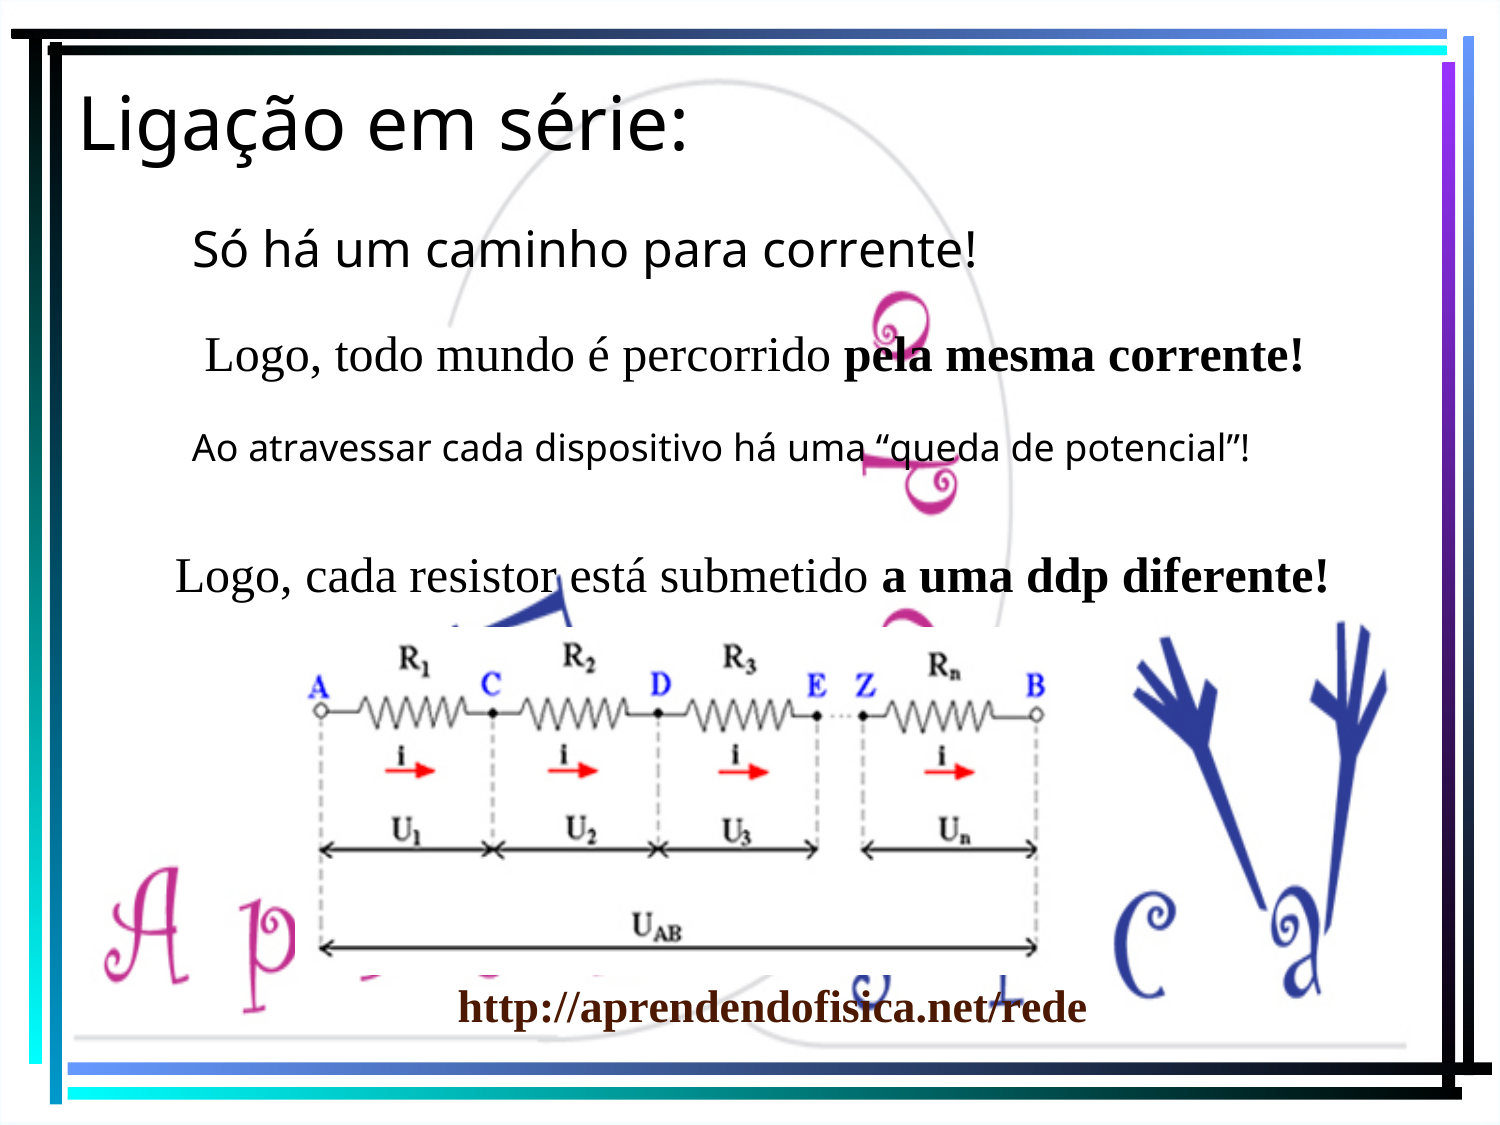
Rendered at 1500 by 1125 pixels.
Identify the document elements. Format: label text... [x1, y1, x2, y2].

picture [0, 0, 1500, 1125]
text_box http://aprendendofisica.net/rede [442, 974, 1103, 1041]
text_box Logo, cada resistor está submetido a uma ddp diferente! [147, 531, 1359, 616]
text_box Só há um caminho para corrente! [165, 206, 1006, 291]
text_box Logo, todo mundo é percorrido pela mesma corrente! [177, 309, 1334, 394]
title Ligação em série: [62, 62, 1375, 188]
text_box Ao atravessar cada dispositivo há uma “queda de potencial”! [177, 413, 1276, 480]
